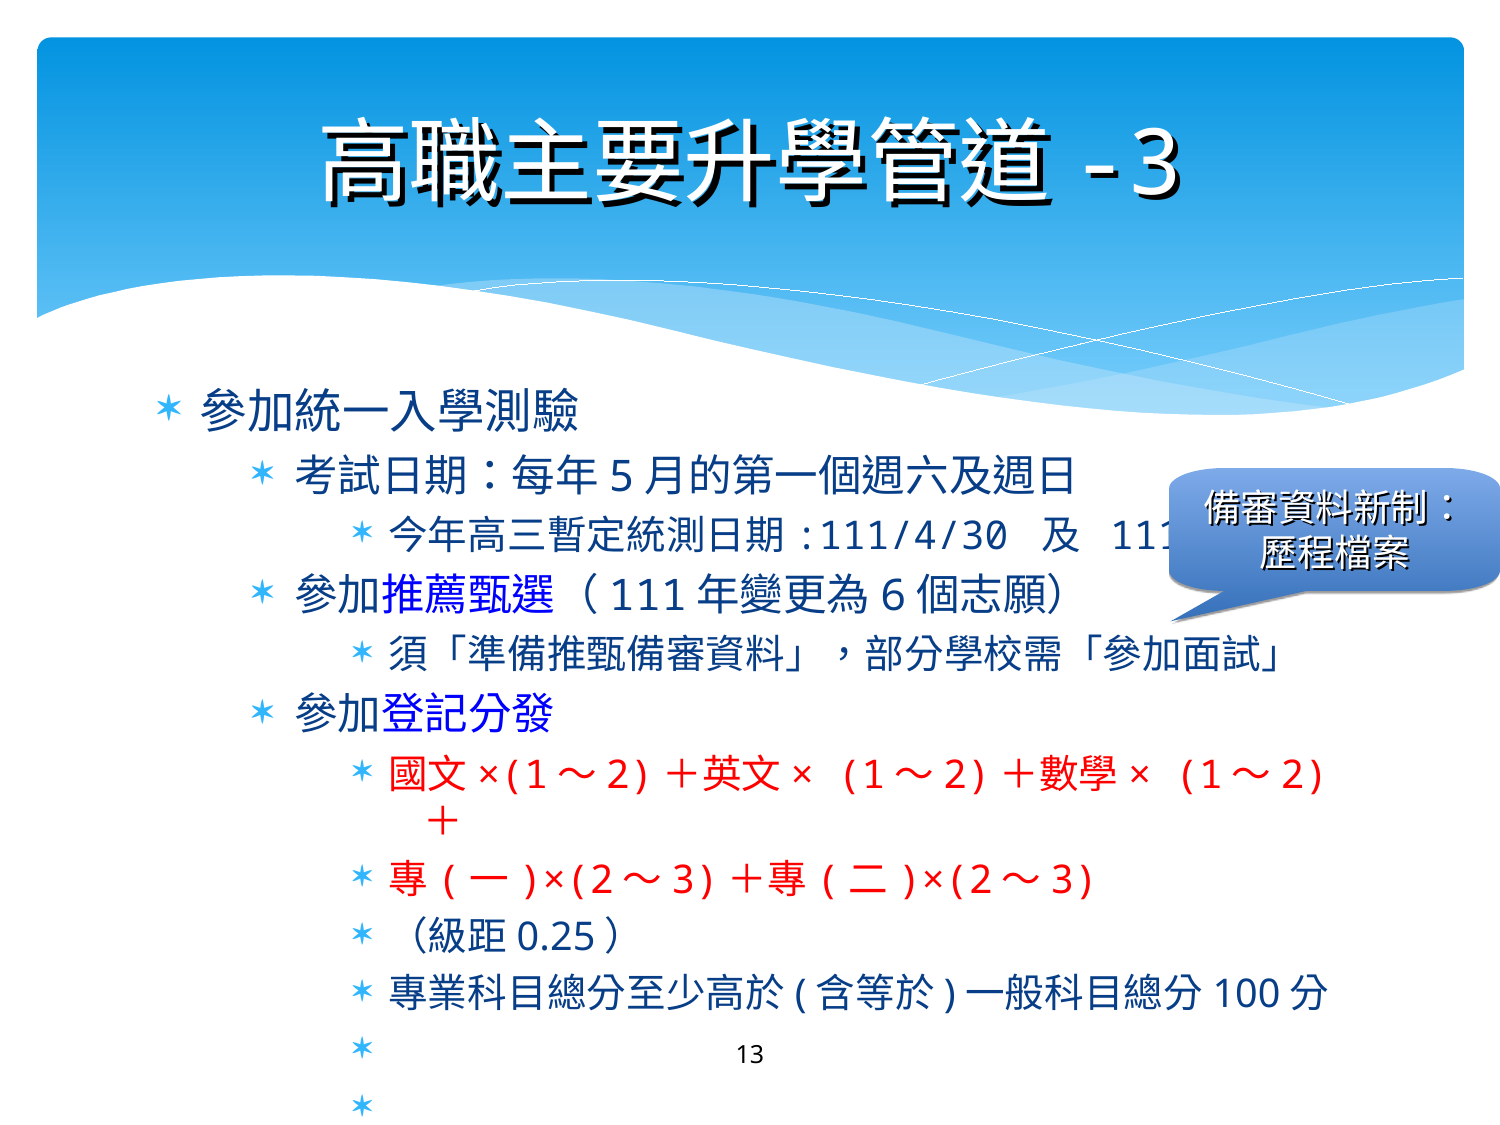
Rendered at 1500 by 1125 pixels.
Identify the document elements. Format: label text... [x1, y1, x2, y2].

title 高職主要升學管道-3 [75, 55, 1426, 261]
text_box 13 [654, 1025, 846, 1086]
text_box 備審資料新制： 歷程檔案 [1169, 468, 1500, 622]
list 參加統一入學測驗 考試日期：每年5月的第一個週六及週日 今年高三暫定統測日期:111/4/30 及 111/5/1 參加推薦甄選（111年變更為6個志願） 須「準備推甄備審資料」，部分學校需「參加面試」 參加登記分發 國文×(1～2)＋英文× (1～2)＋數學× (1～2)＋ 專(一)×(2～3)＋專(二)×(2～3) （級距0.25） 專業科目總分至少高於(含等於)一般科目總分100分 [142, 373, 1358, 1026]
